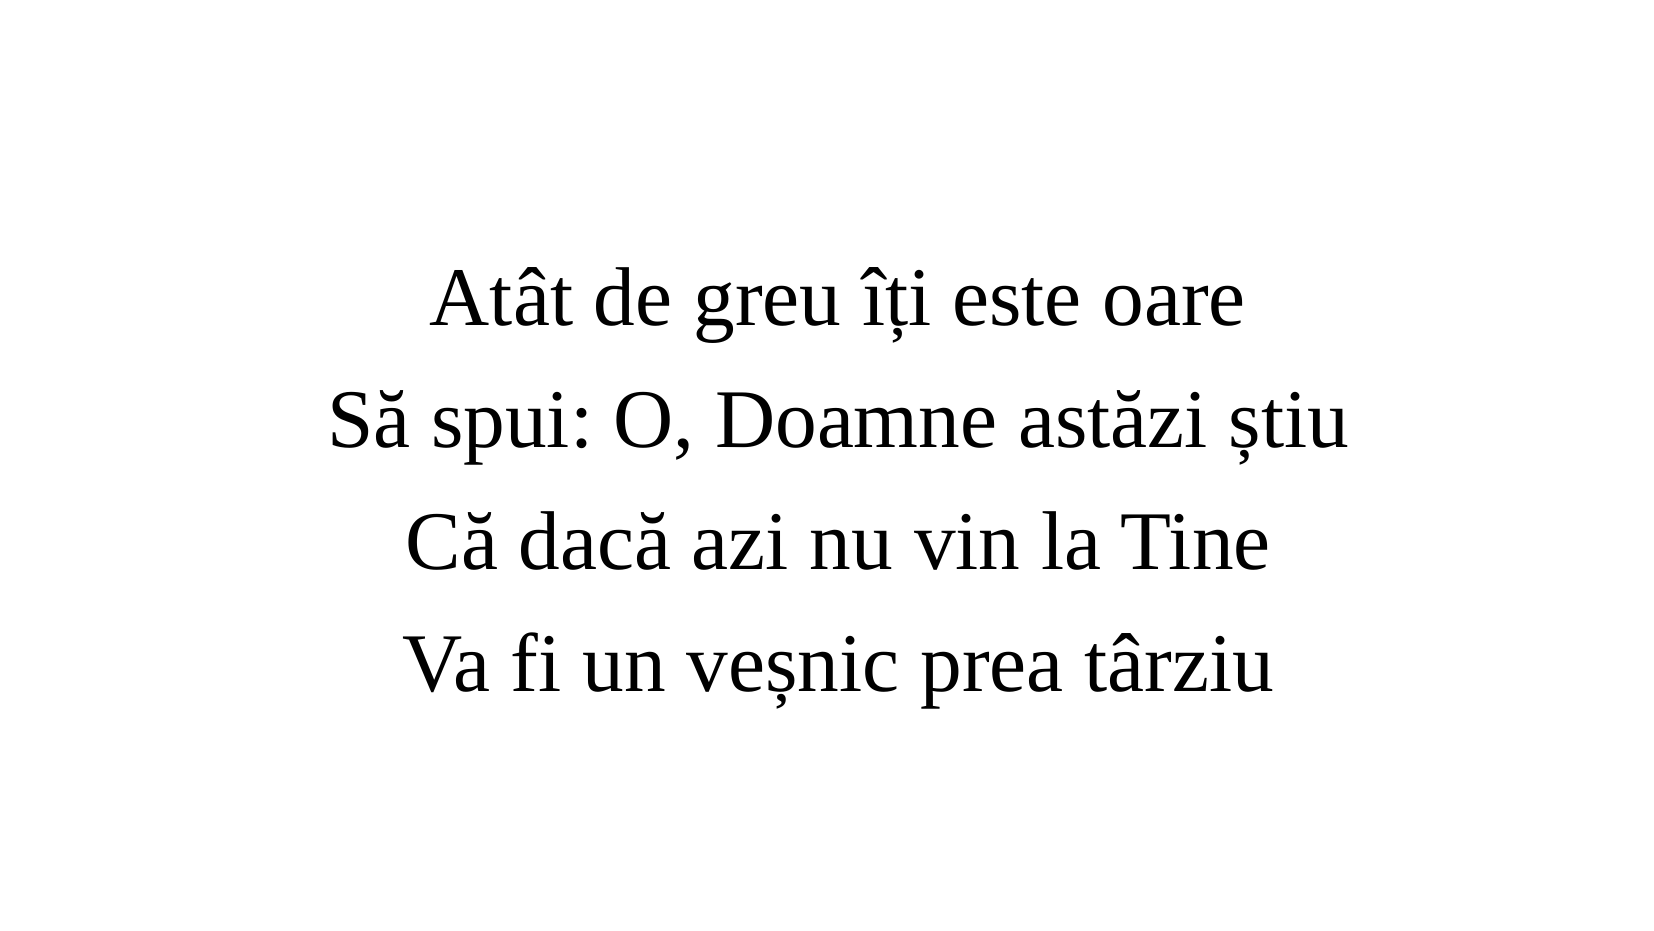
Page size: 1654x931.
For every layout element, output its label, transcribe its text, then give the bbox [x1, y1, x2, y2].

subtitle Atât de greu îți este oare Să spui: O, Doamne astăzi știu Că dacă azi nu vin la Tine Va fi un veșnic prea târziu [141, 238, 1536, 713]
